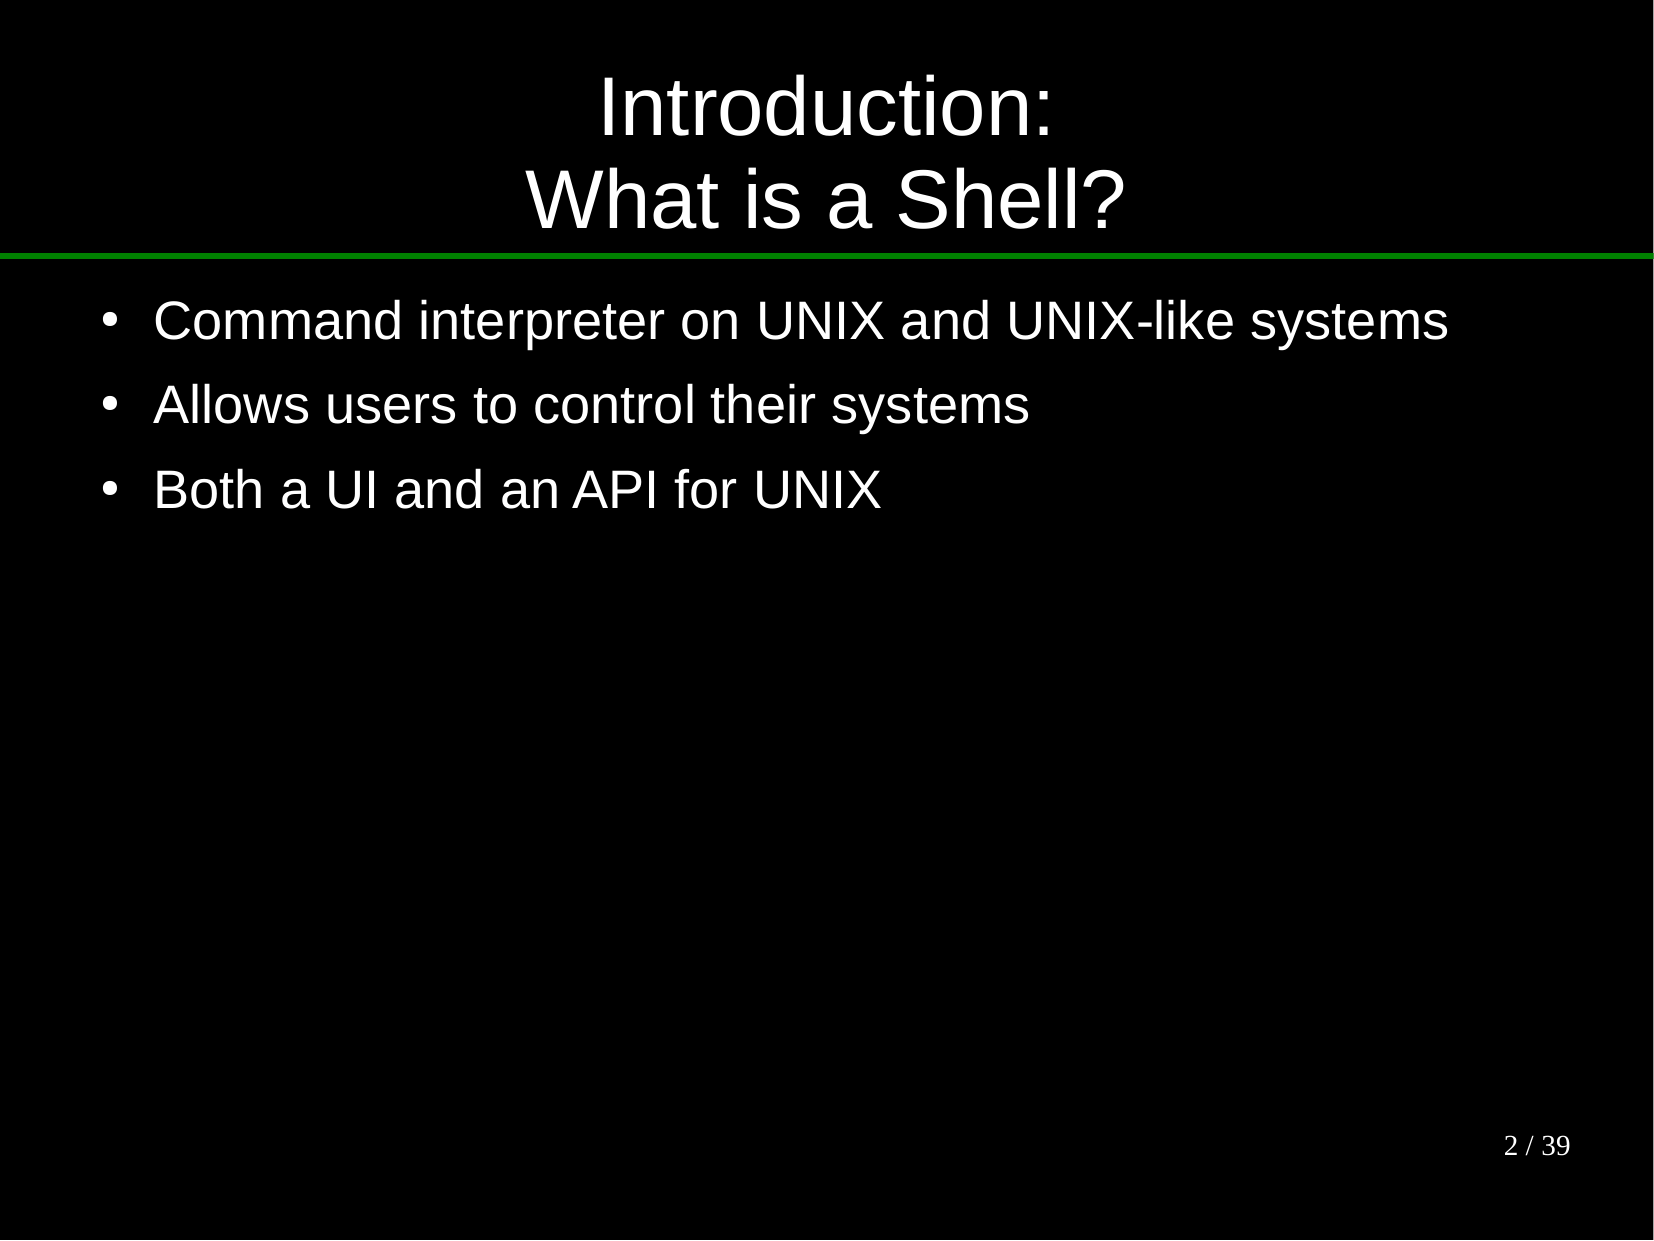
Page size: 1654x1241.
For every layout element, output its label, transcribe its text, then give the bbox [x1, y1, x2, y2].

title Introduction: What is a Shell? [82, 49, 1571, 257]
list Command interpreter on UNIX and UNIX-like systems Allows users to control their systems Both a UI and an API for UNIX [82, 290, 1538, 1010]
